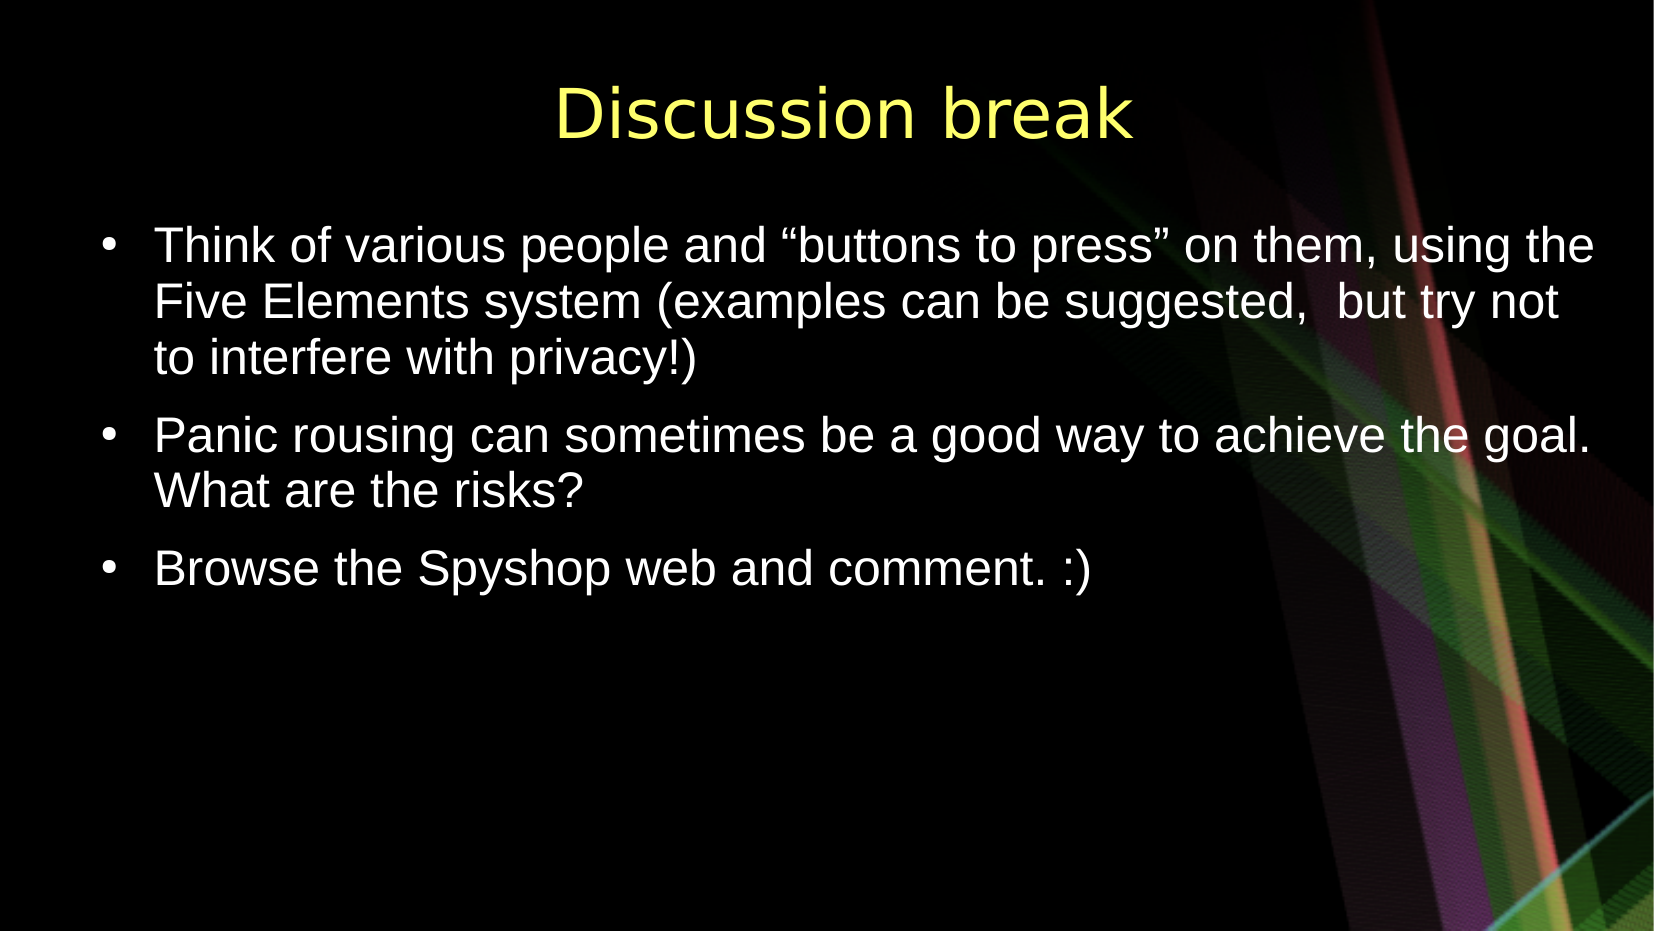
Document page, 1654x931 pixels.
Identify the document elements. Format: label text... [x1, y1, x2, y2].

list Think of various people and “buttons to press” on them, using the Five Elements system (examples can be suggested, but try not to interfere with privacy!) Panic rousing can sometimes be a good way to achieve the goal. What are the risks? Browse the Spyshop web and comment. :) [82, 217, 1607, 898]
picture [0, 0, 1654, 931]
title Discussion break [82, 37, 1607, 193]
